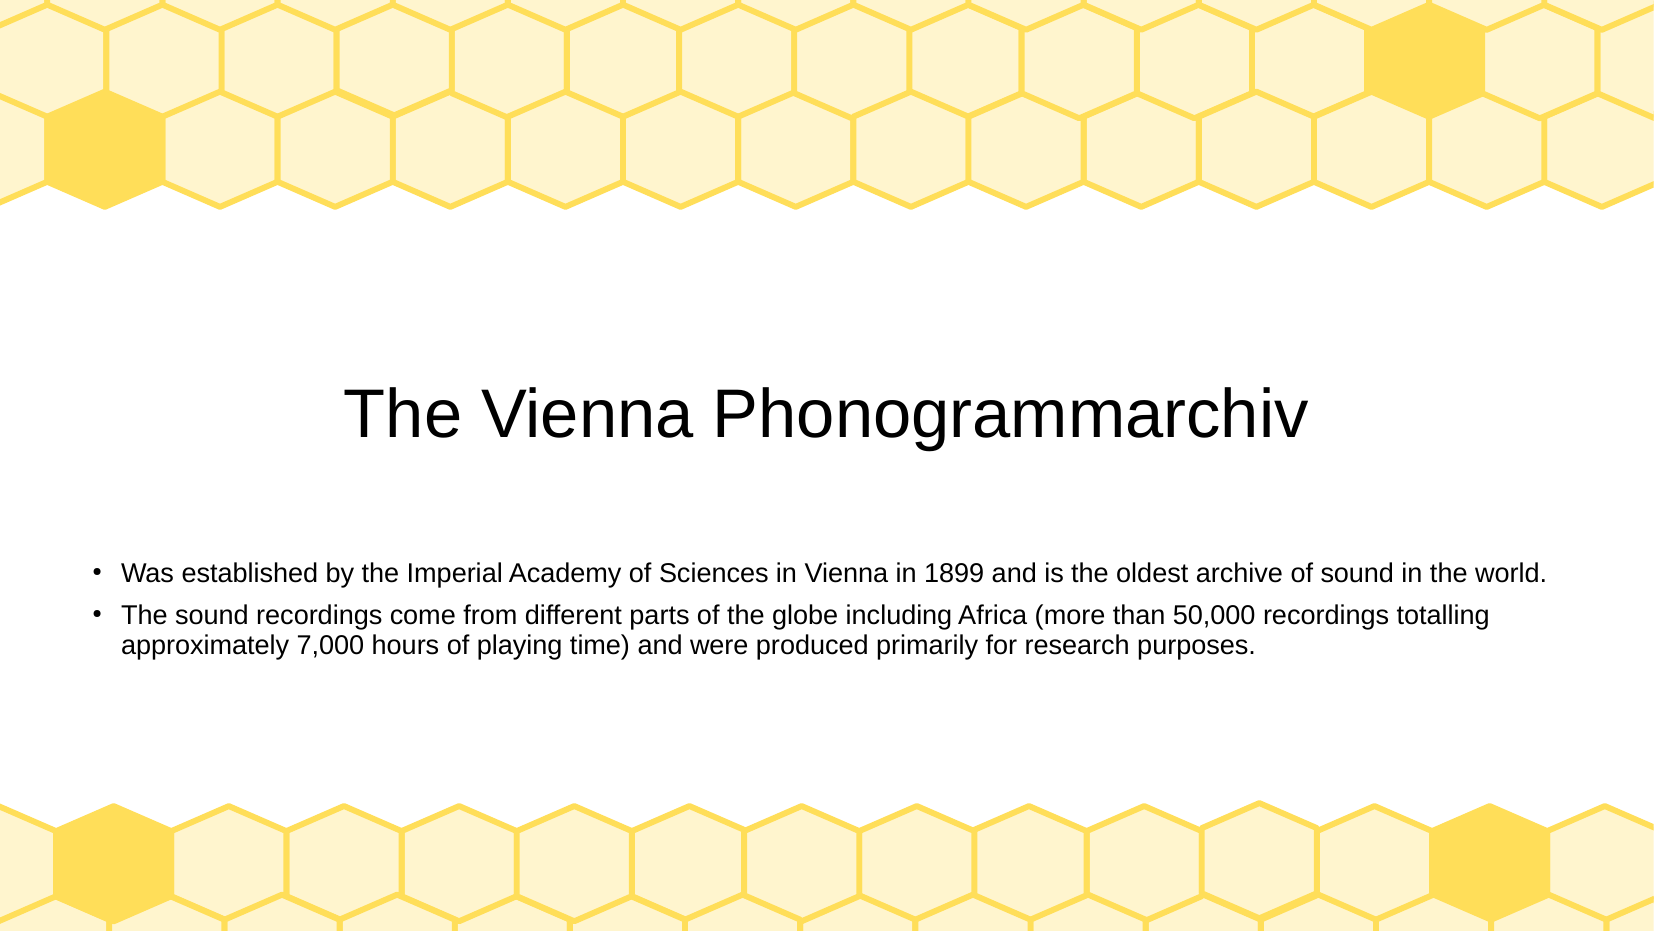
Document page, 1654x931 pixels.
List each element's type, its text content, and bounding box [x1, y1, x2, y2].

list Was established by the Imperial Academy of Sciences in Vienna in 1899 and is the oldest archive of sound in the world. The sound recordings come from different parts of the globe including Africa (more than 50,000 recordings totalling approximately 7,000 hours of playing time) and were produced primarily for research purposes. [82, 558, 1571, 700]
title The Vienna Phonogrammarchiv [82, 314, 1571, 514]
